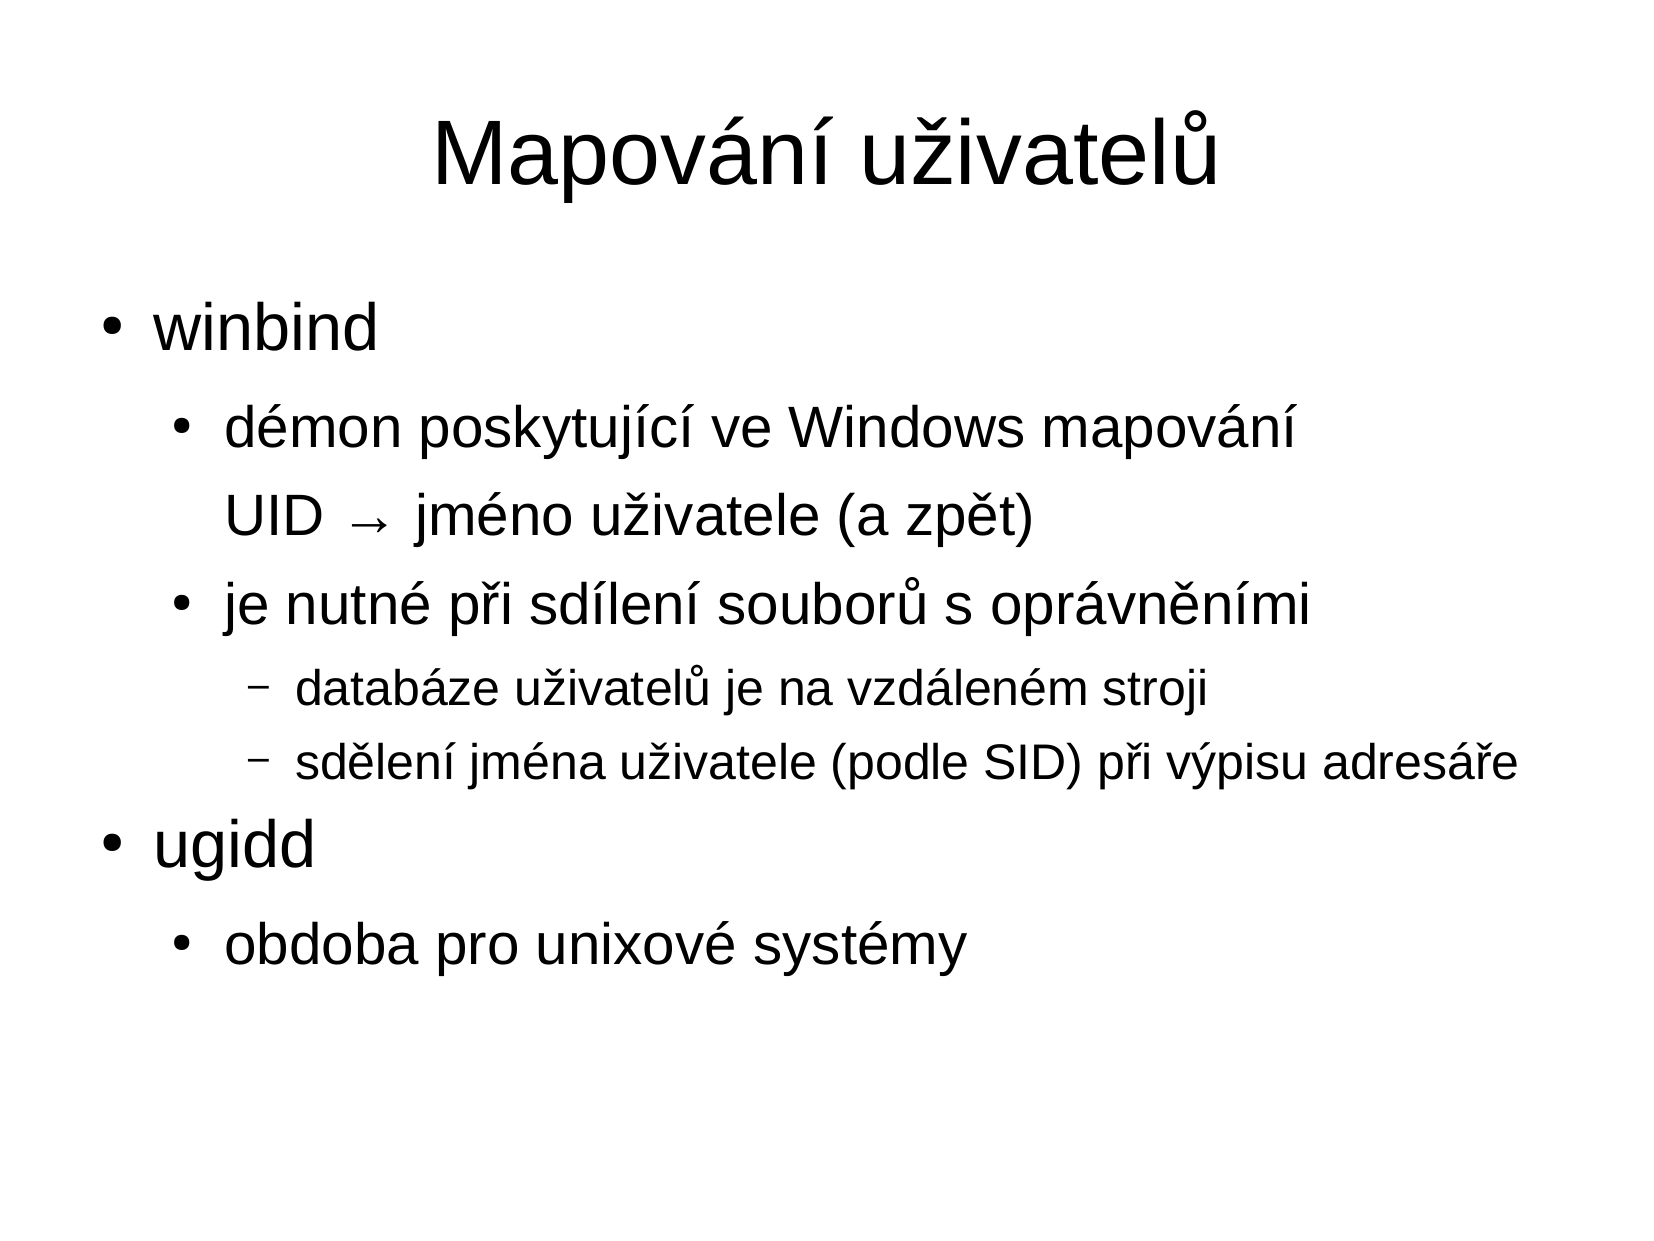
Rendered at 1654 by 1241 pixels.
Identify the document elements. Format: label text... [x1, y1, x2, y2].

title Mapování uživatelů [82, 49, 1571, 257]
list winbind démon poskytující ve Windows mapování UID → jméno uživatele (a zpět) je nutné při sdílení souborů s oprávněními databáze uživatelů je na vzdáleném stroji sdělení jména uživatele (podle SID) při výpisu adresáře ugidd obdoba pro unixové systémy [82, 290, 1571, 1182]
